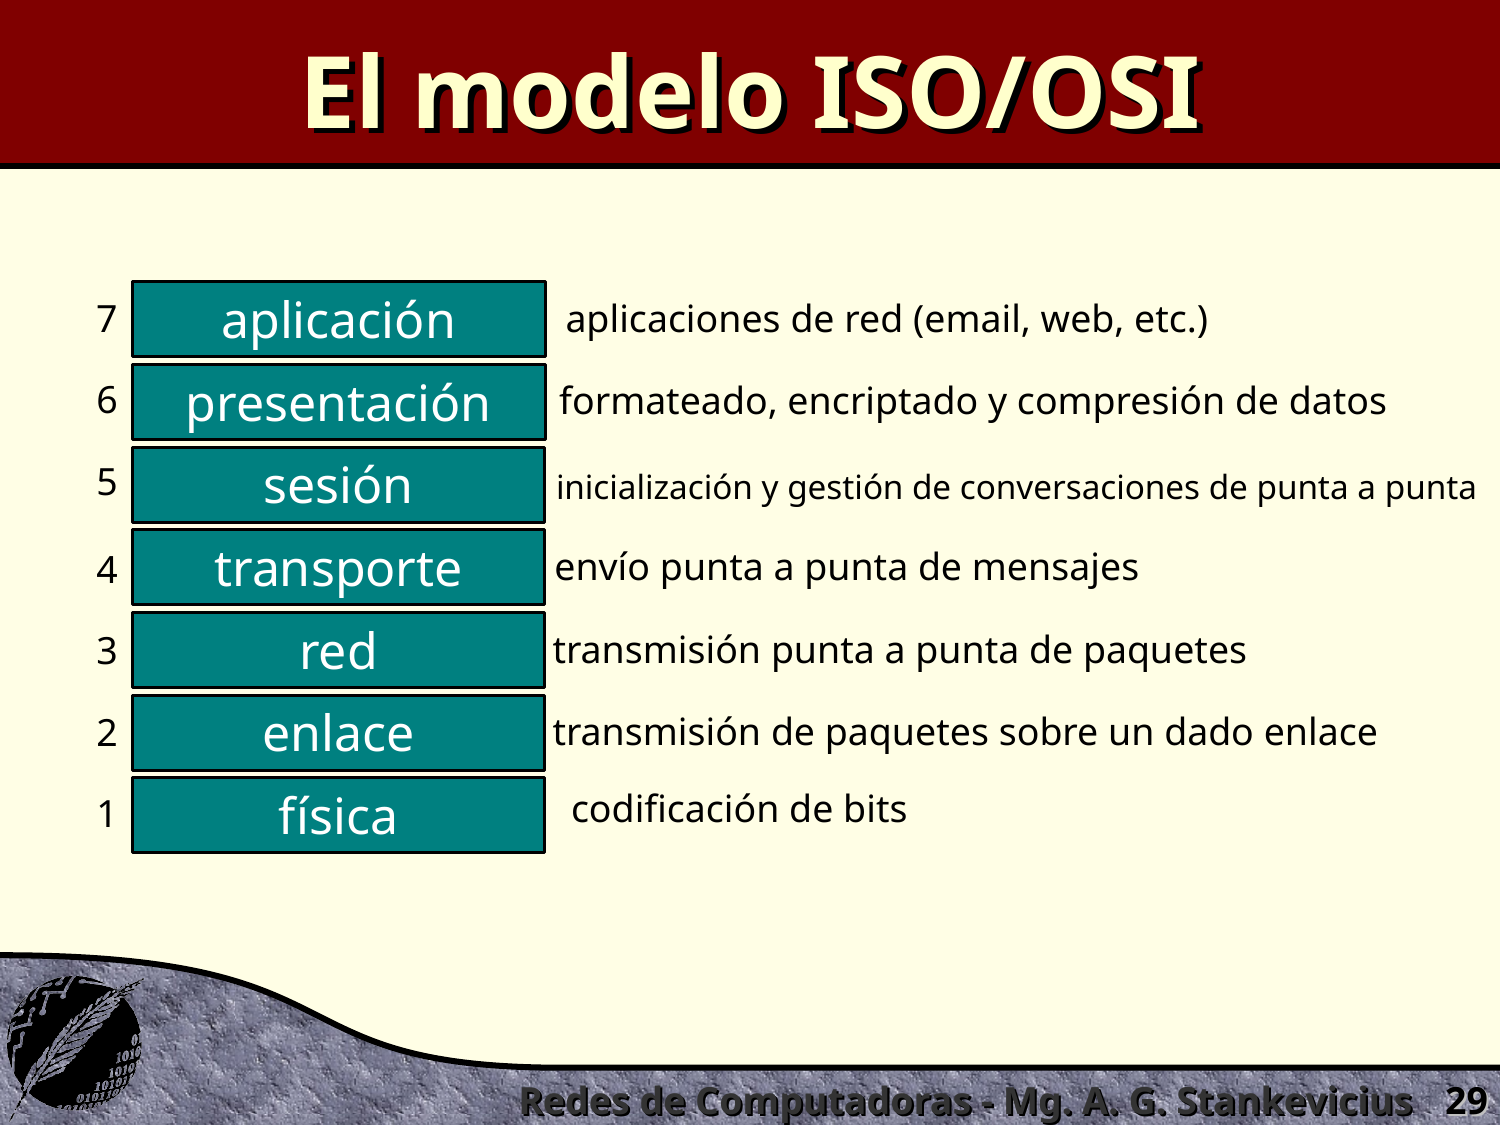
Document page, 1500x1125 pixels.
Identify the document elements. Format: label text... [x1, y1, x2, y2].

text_box sesión [132, 447, 545, 523]
text_box aplicación [132, 281, 546, 357]
title El modelo ISO/OSI [15, 5, 1485, 160]
text_box 6 [81, 368, 132, 430]
text_box transmisión de paquetes sobre un dado enlace [537, 700, 1395, 762]
text_box física [132, 777, 545, 853]
text_box aplicaciones de red (email, web, etc.) [550, 287, 1225, 348]
text_box presentación [132, 364, 546, 440]
picture [0, 959, 1500, 1125]
text_box envío punta a punta de mensajes [539, 535, 1156, 596]
text_box transporte [132, 529, 545, 605]
picture [790, 1100, 795, 1110]
text_box 3 [81, 619, 132, 680]
text_box 5 [81, 450, 132, 511]
text_box formateado, encriptado y compresión de datos [544, 369, 1404, 431]
text_box 7 [81, 287, 132, 348]
picture [1047, 1100, 1054, 1110]
text_box 1 [81, 782, 132, 843]
text_box inicialización y gestión de conversaciones de punta a punta [540, 458, 1494, 514]
text_box 4 [81, 538, 132, 599]
text_box red [132, 612, 545, 688]
text_box codificación de bits [555, 777, 923, 838]
text_box 2 [81, 701, 132, 762]
text_box transmisión punta a punta de paquetes [537, 618, 1263, 679]
text_box enlace [132, 695, 545, 771]
